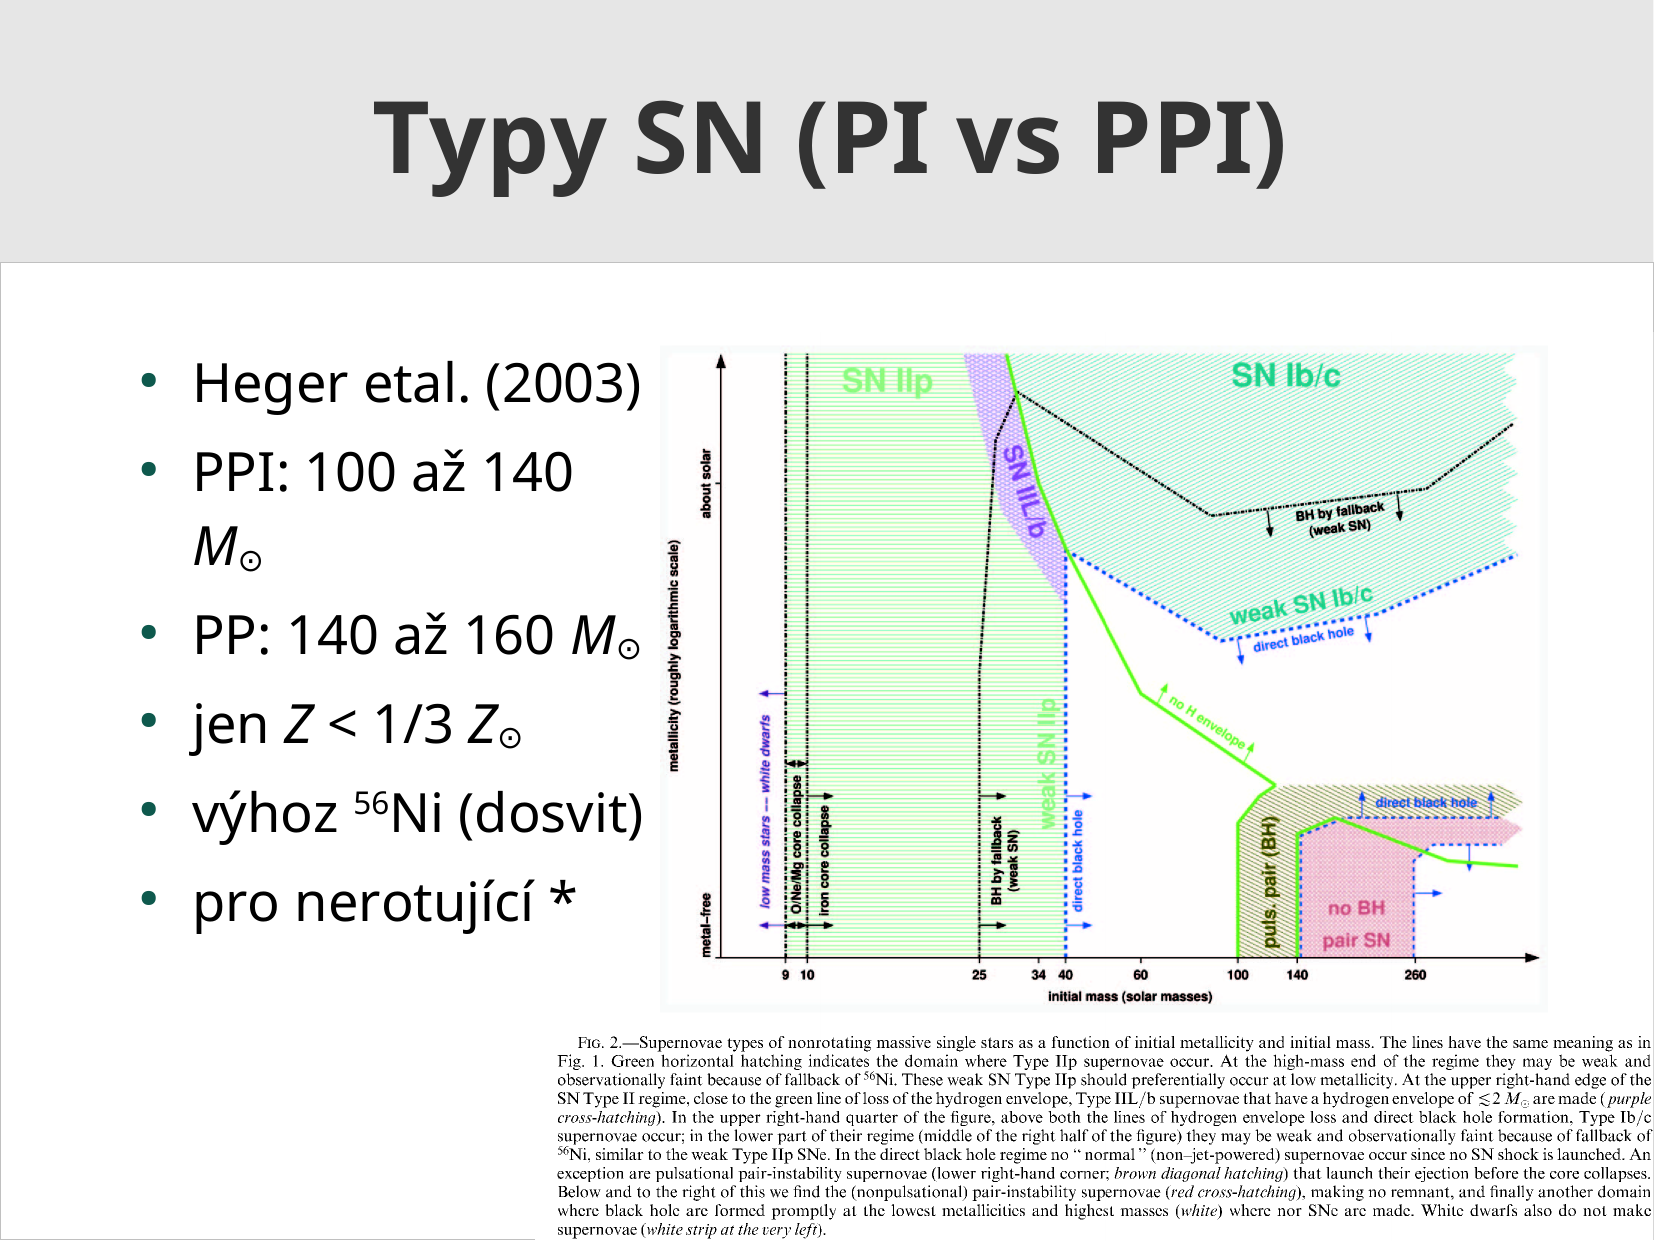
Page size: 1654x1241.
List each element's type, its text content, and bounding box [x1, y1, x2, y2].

list Heger etal. (2003) PPI: 100 až 140 M⊙ PP: 140 až 160 M⊙ jen Z < 1/3 Z⊙ výhoz 56Ni (dosvit) pro nerotující * [121, 344, 646, 1064]
title Typy SN (PI vs PPI) [124, 31, 1537, 239]
picture [535, 332, 1654, 1241]
